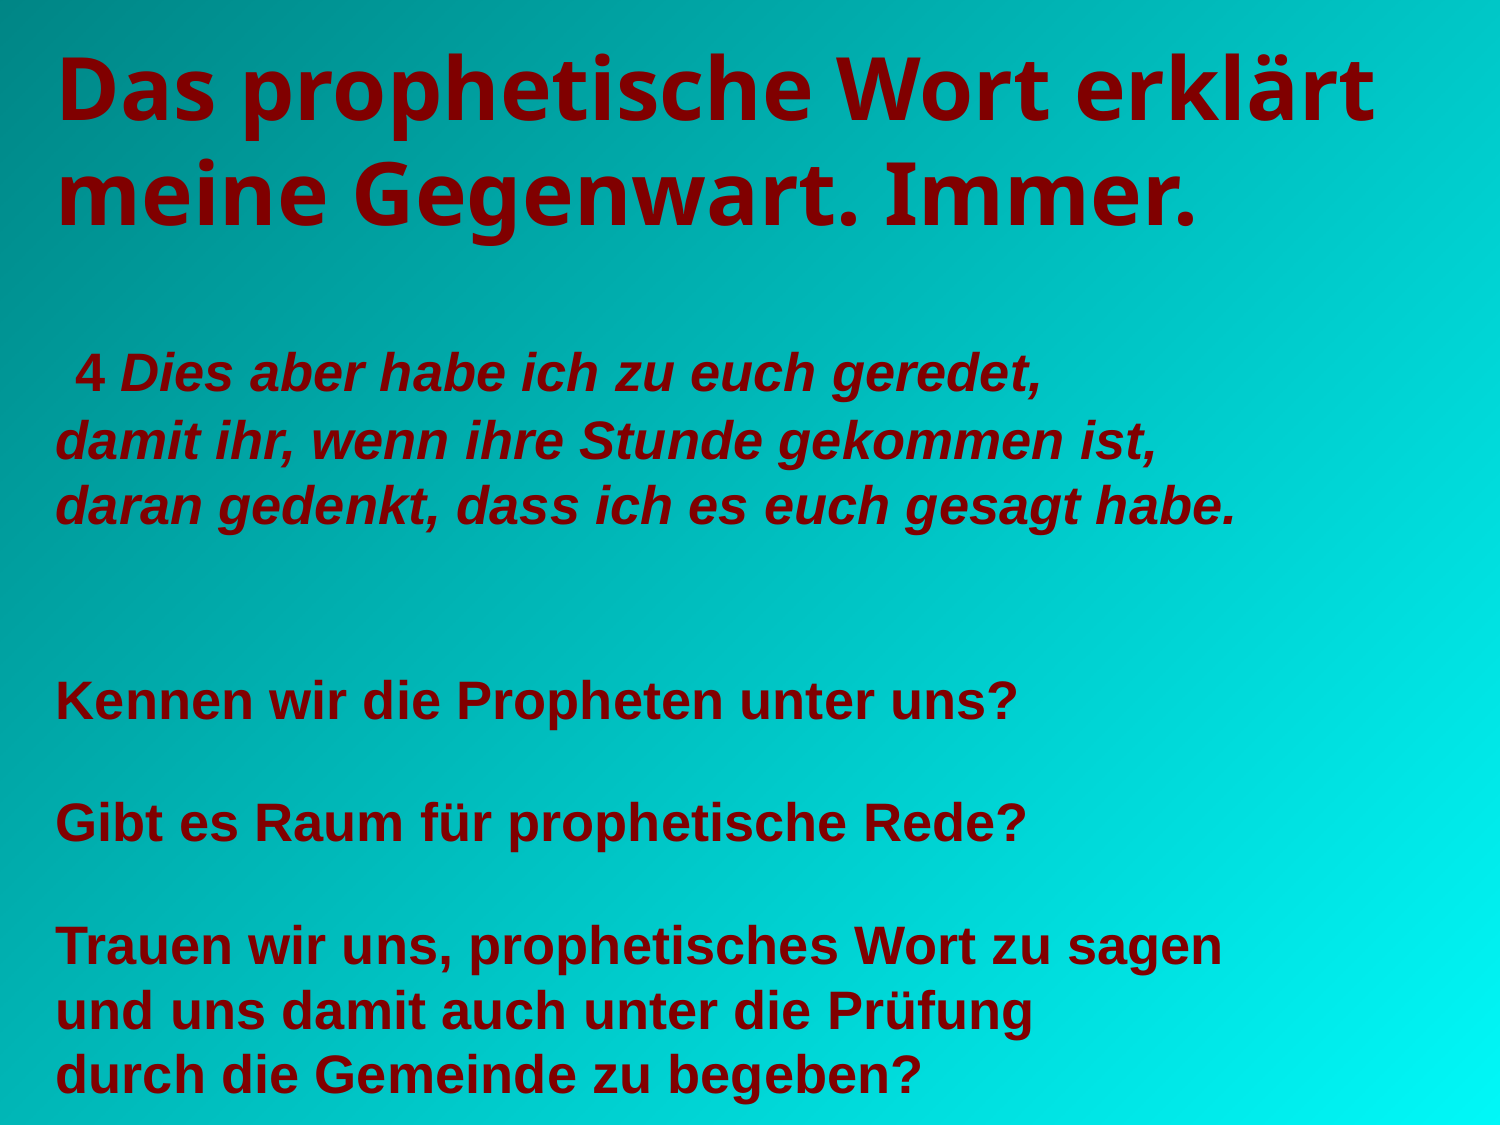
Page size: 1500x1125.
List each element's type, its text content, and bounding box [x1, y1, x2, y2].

picture [0, 0, 1500, 1125]
text_box Das prophetische Wort erklärt meine Gegenwart. Immer. 4 Dies aber habe ich zu euch geredet, damit ihr, wenn ihre Stunde gekommen ist, daran gedenkt, dass ich es euch gesagt habe. Kennen wir die Propheten unter uns? Gibt es Raum für prophetische Rede? Trauen wir uns, prophetisches Wort zu sagen und uns damit auch unter die Prüfung durch die Gemeinde zu begeben? [41, 25, 1399, 1124]
